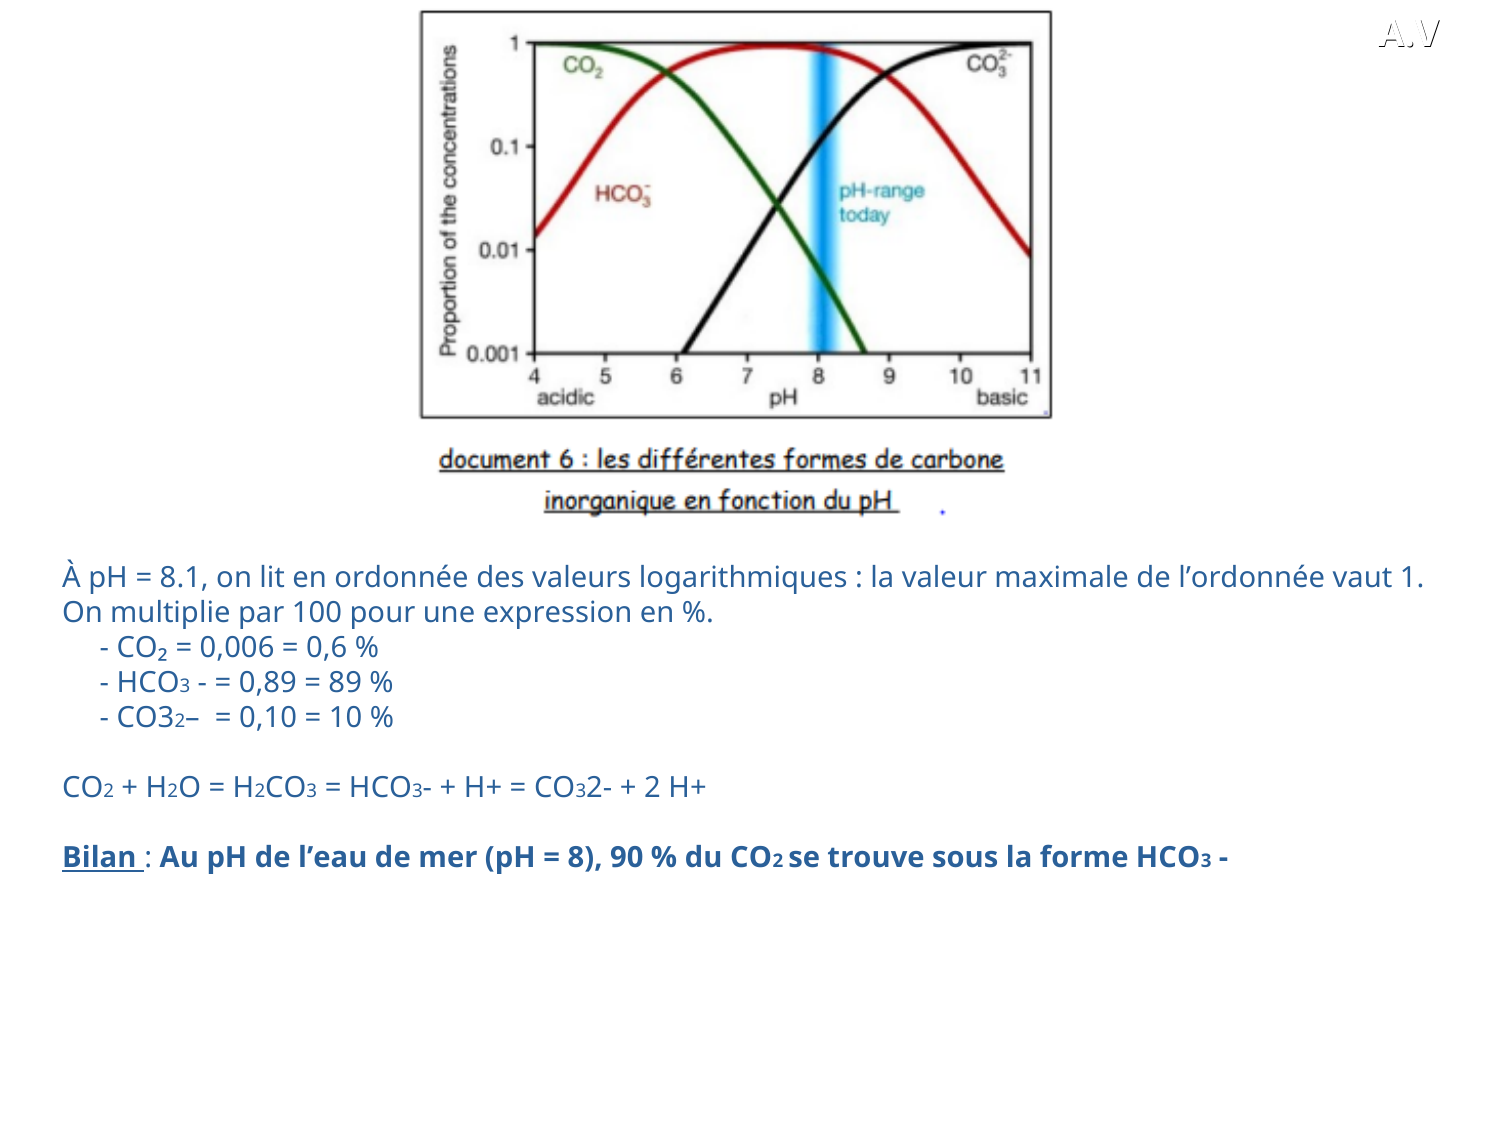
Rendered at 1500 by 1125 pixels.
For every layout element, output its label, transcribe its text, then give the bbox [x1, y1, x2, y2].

text_box À pH = 8.1, on lit en ordonnée des valeurs logarithmiques : la valeur maximale de l’ordonnée vaut 1. On multiplie par 100 pour une expression en %. - CO₂ = 0,006 = 0,6 % - HCO3 - = 0,89 = 89 % - CO32– = 0,10 = 10 % CO2 + H2O = H2CO3 = HCO3- + H+ = CO32- + 2 H+ Bilan : Au pH de l’eau de mer (pH = 8), 90 % du CO2 se trouve sous la forme HCO3 - [47, 551, 1471, 1075]
text_box A.V [1363, 1, 1488, 63]
picture [401, 0, 1075, 532]
